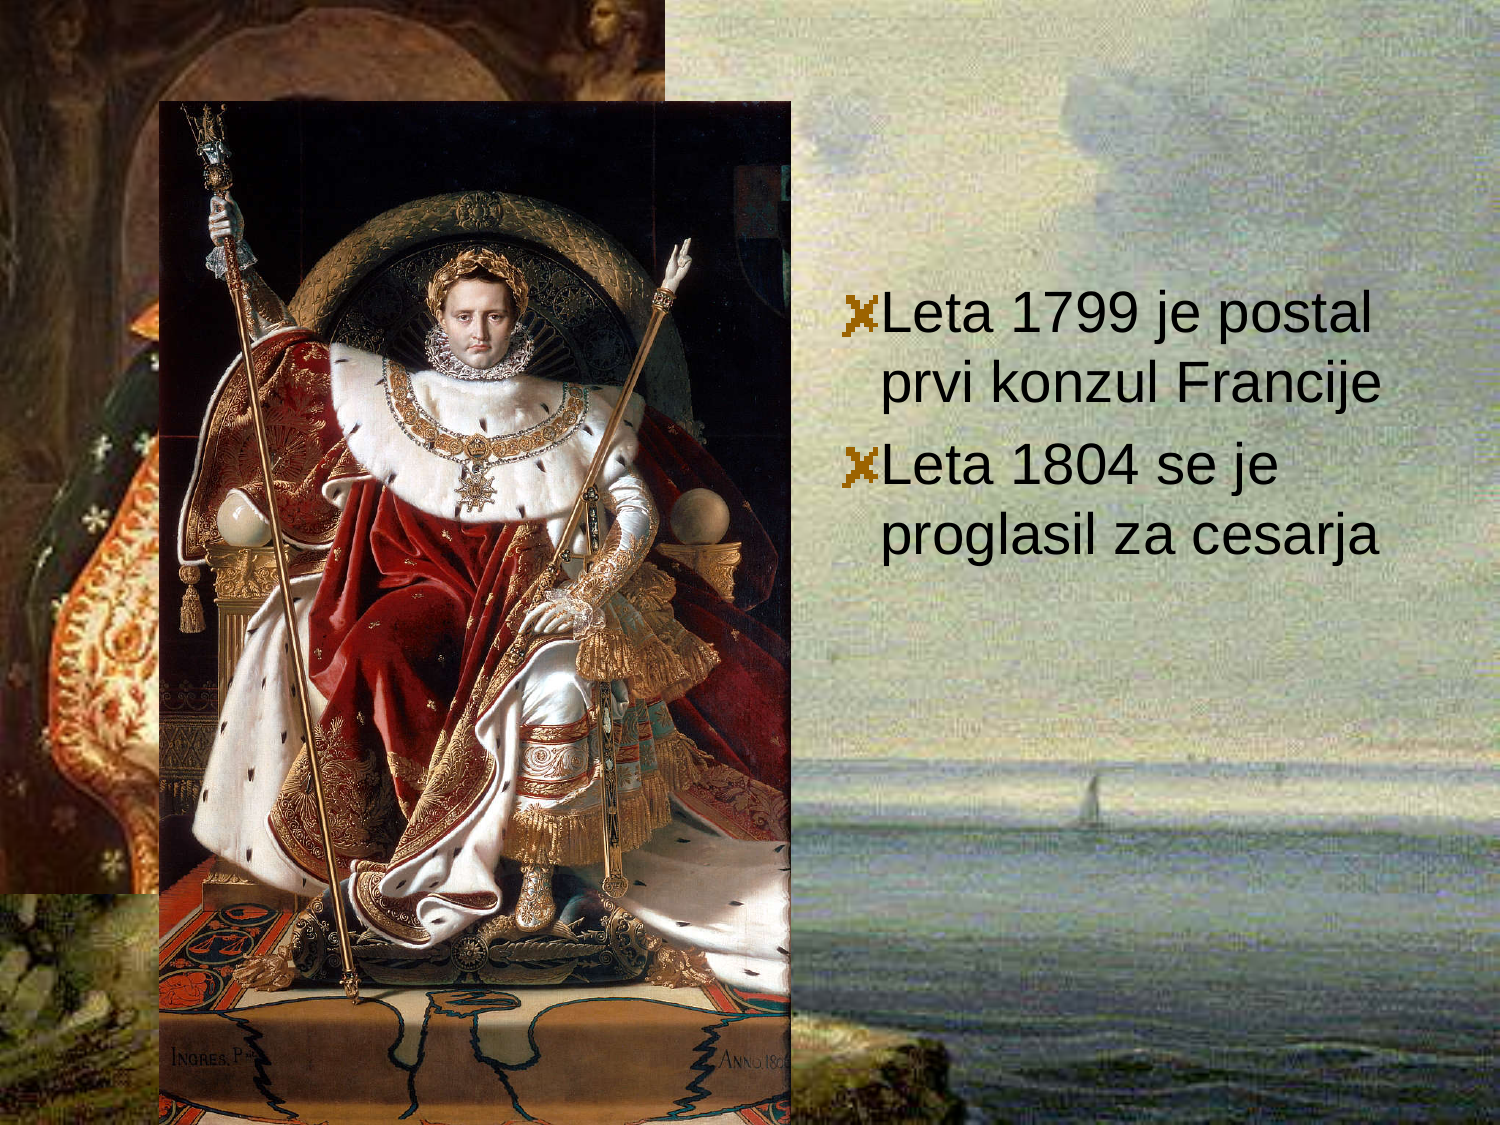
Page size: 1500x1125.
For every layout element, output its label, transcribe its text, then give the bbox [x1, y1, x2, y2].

picture [0, 0, 1500, 1125]
list Leta 1799 je postal prvi konzul Francije Leta 1804 se je proglasil za cesarja [809, 267, 1472, 1010]
